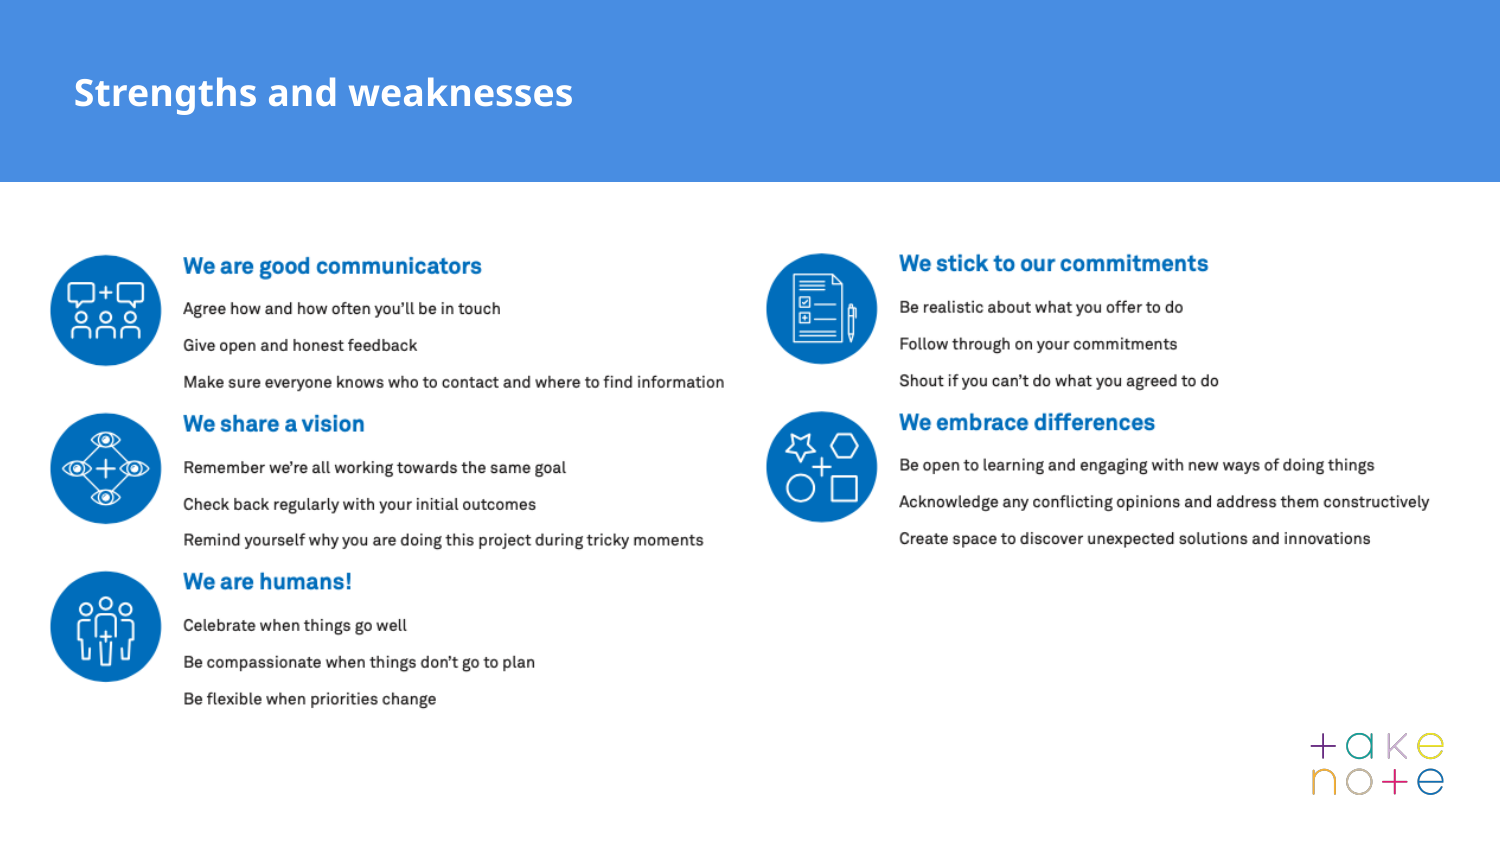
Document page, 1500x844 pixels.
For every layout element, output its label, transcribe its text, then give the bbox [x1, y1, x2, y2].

picture [34, 243, 1466, 719]
text_box Strengths and weaknesses [0, 0, 1500, 182]
picture [1285, 708, 1469, 821]
